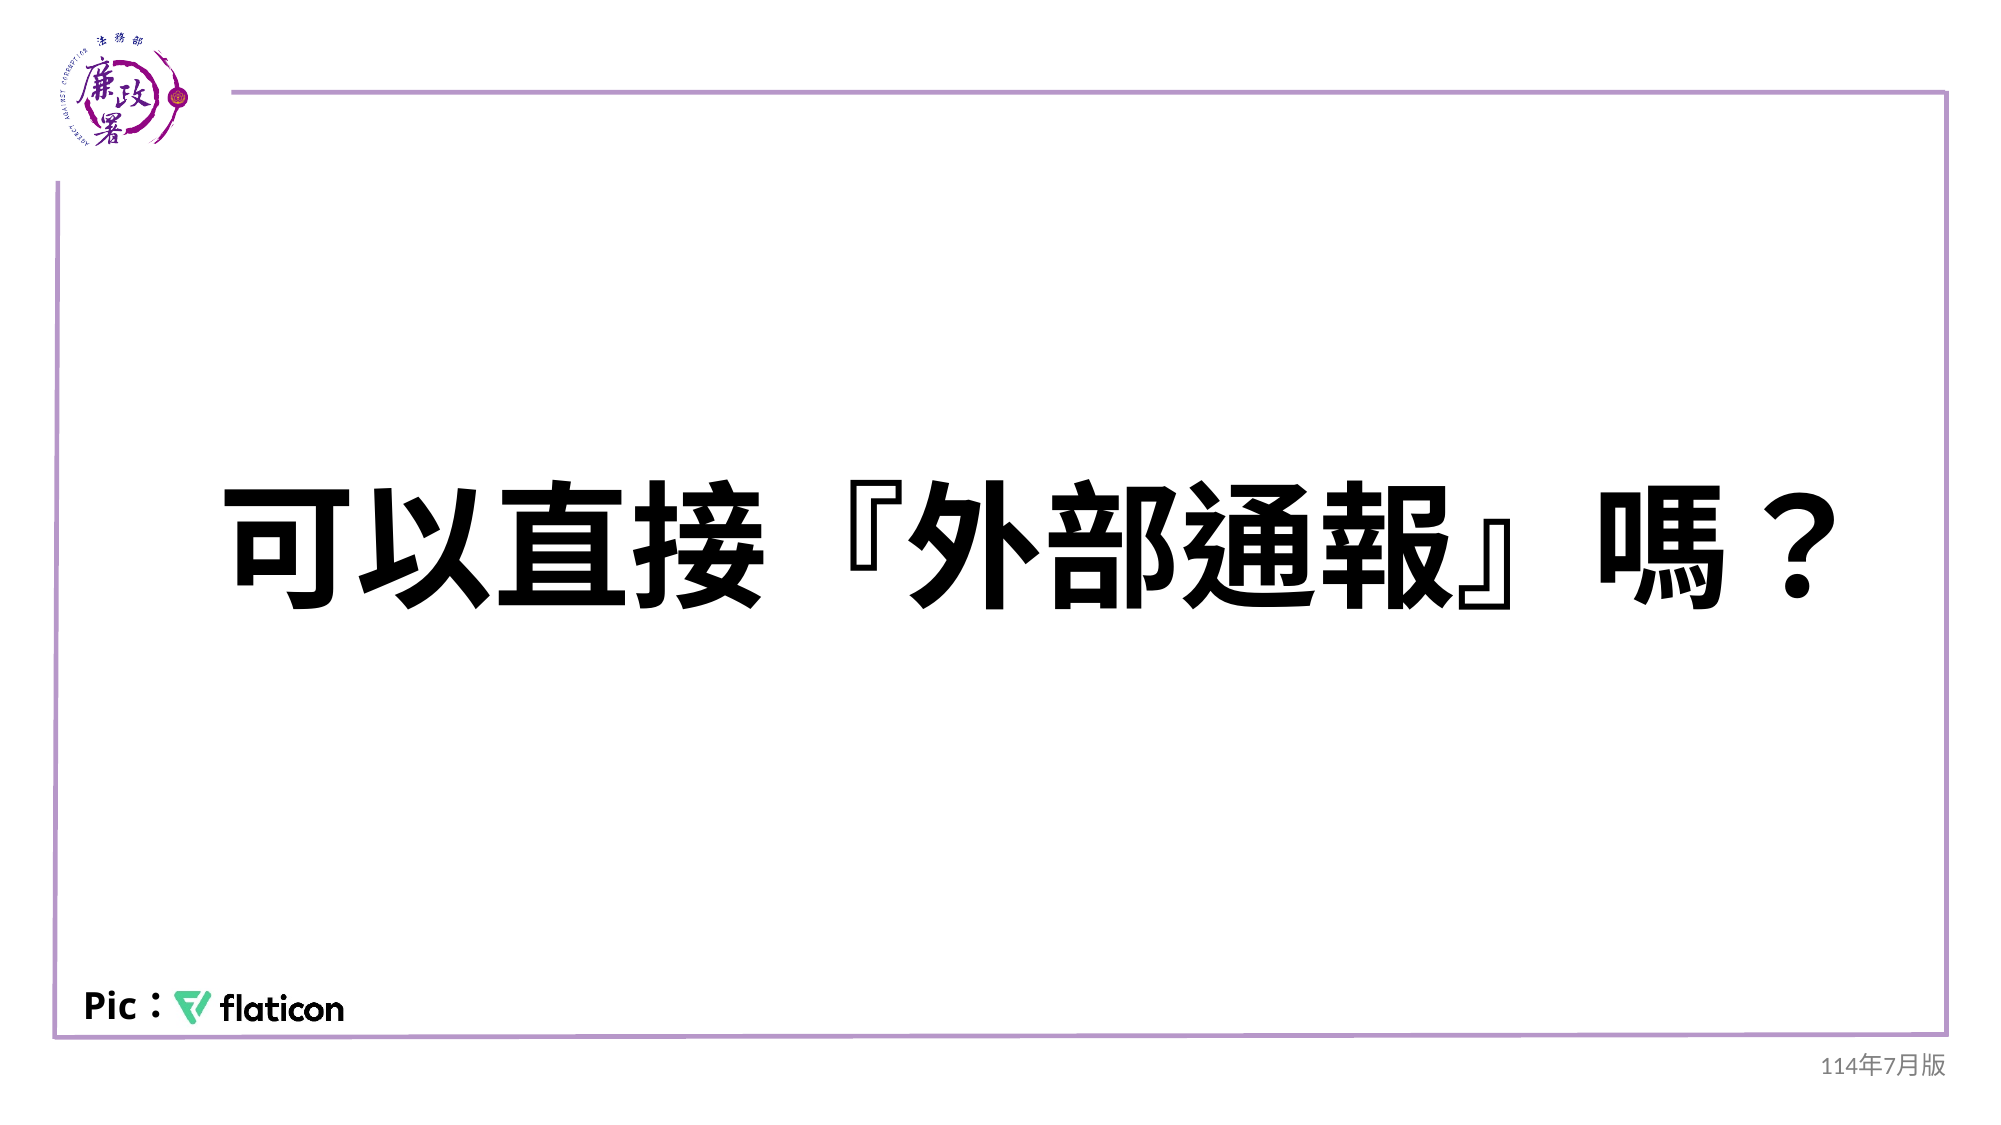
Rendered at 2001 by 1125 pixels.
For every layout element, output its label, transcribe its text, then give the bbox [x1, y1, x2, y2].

picture [171, 988, 346, 1028]
picture [60, 32, 188, 146]
text_box 可以直接『外部通報』嗎？ [203, 452, 1884, 633]
text_box Pic： [68, 974, 190, 1035]
